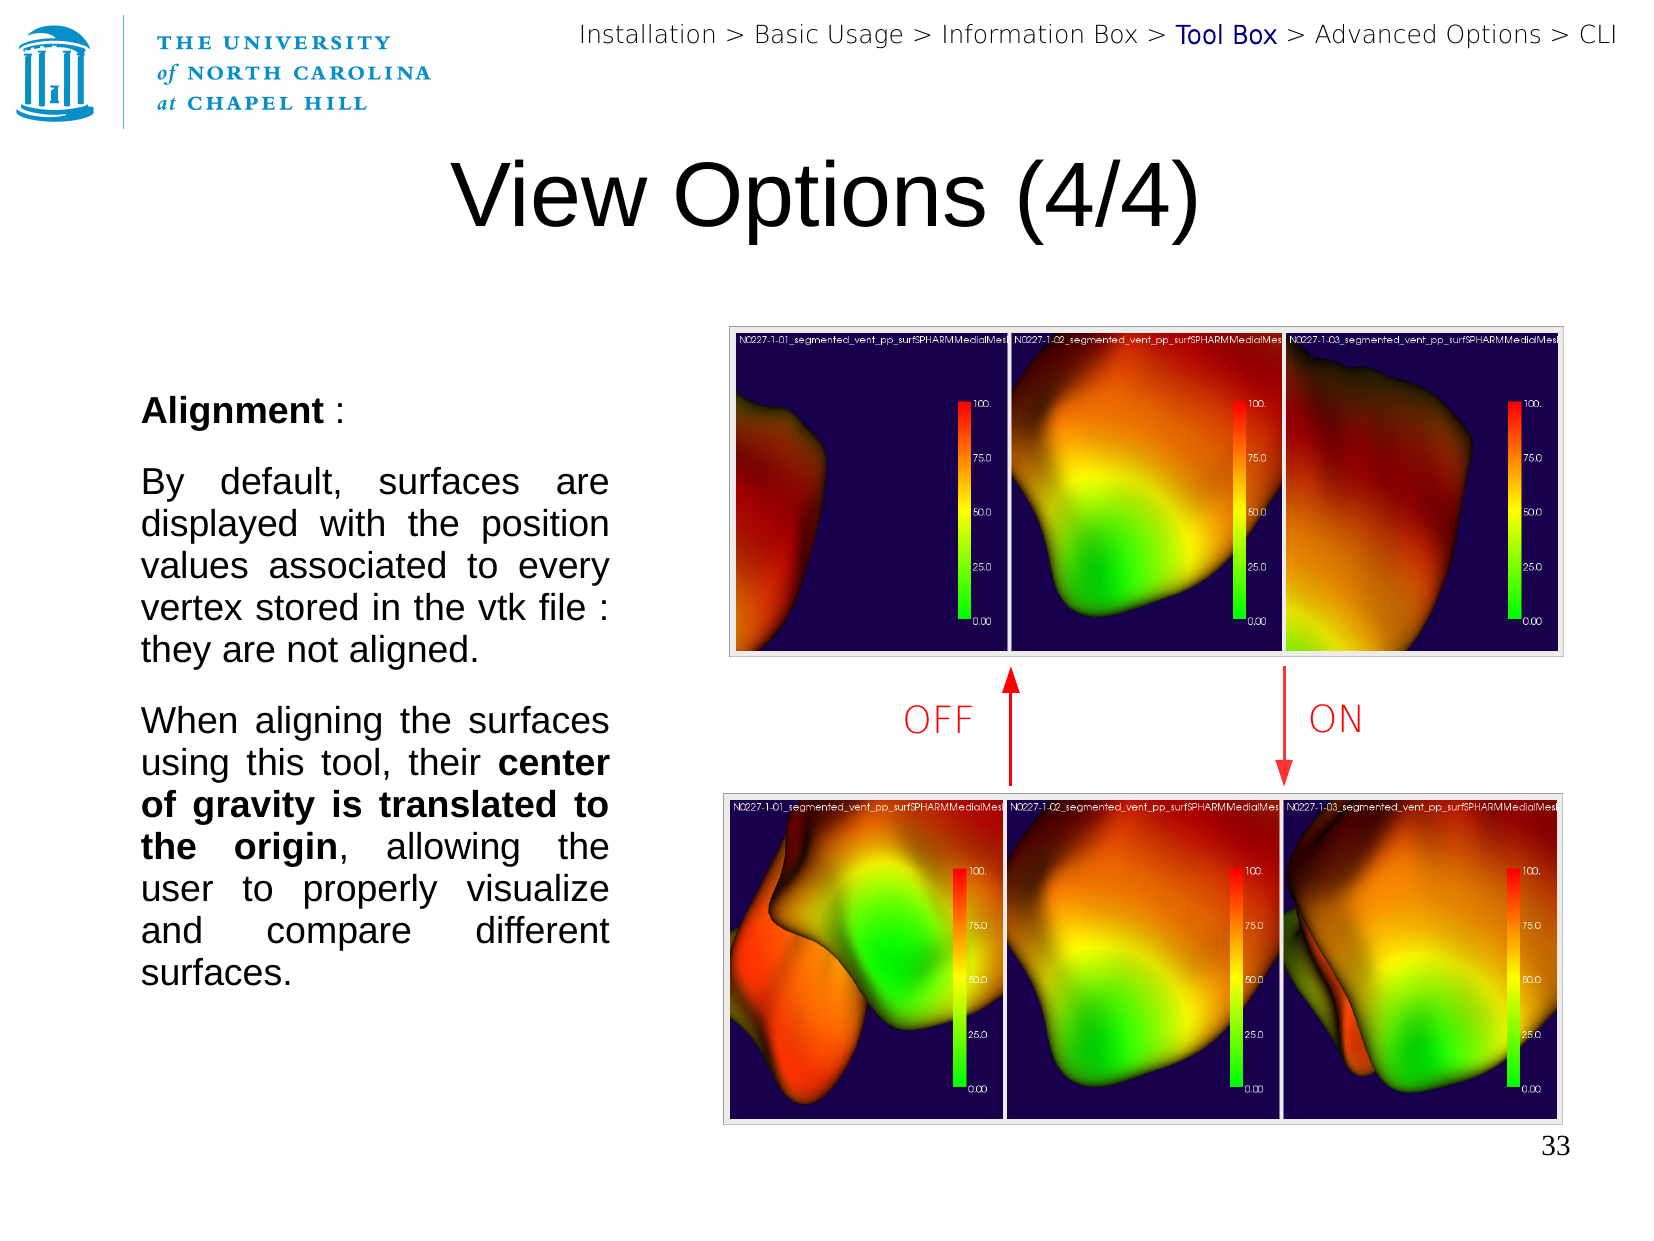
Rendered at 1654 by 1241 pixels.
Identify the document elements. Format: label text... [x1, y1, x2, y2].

picture [723, 793, 1563, 1126]
text_box OFF [887, 691, 991, 751]
title View Options (4/4) [82, 90, 1571, 298]
text_box ON [1293, 690, 1381, 749]
picture [11, 12, 436, 132]
list Alignment : By default, surfaces are displayed with the position values associated to every vertex stored in the vtk file : they are not aligned. When aligning the surfaces using this tool, their center of gravity is translated to the origin, allowing the user to properly visualize and compare different surfaces. [70, 389, 611, 1215]
picture [729, 326, 1564, 657]
text_box Installation > Basic Usage > Information Box > Tool Box > Advanced Options > CLI [564, 12, 1654, 58]
